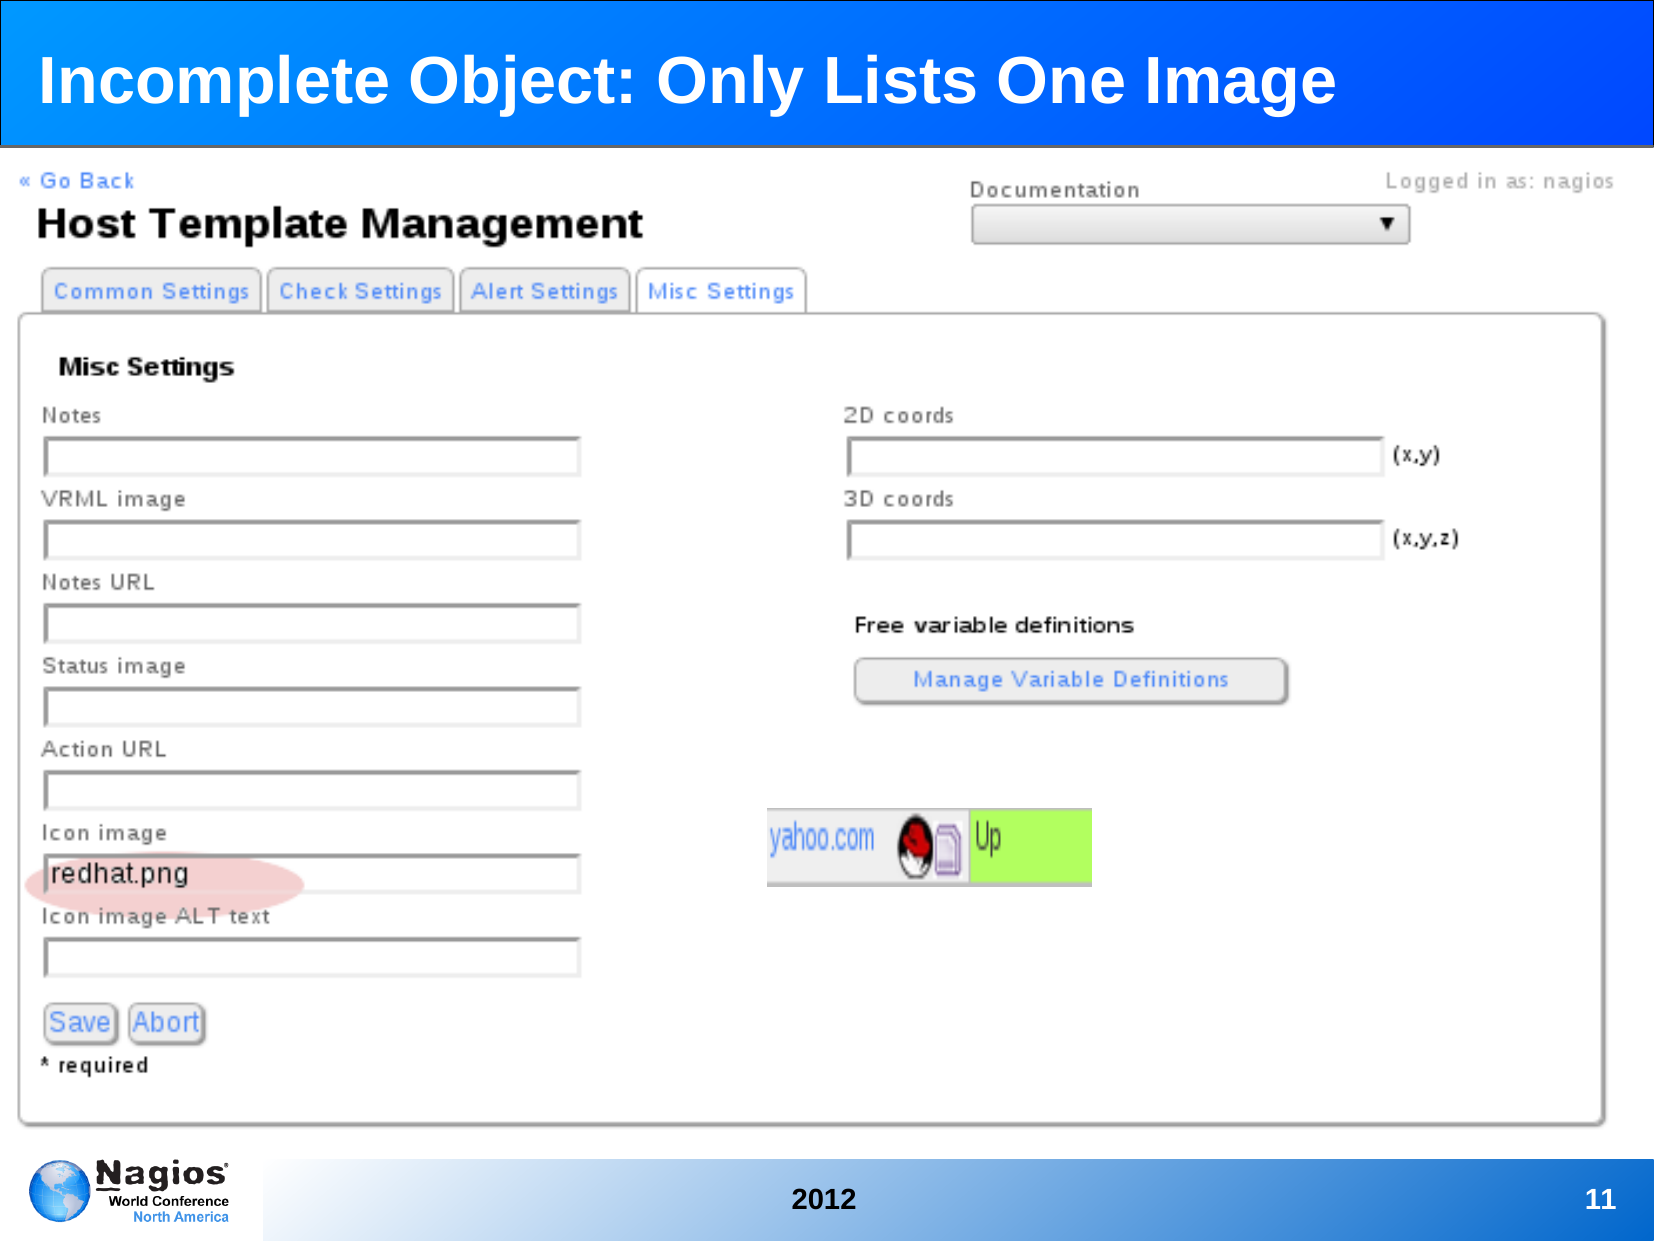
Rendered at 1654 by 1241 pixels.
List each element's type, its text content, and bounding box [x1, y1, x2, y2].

title Incomplete Object: Only Lists One Image [38, 38, 1528, 122]
picture [29, 1159, 229, 1235]
picture [16, 155, 1618, 1143]
